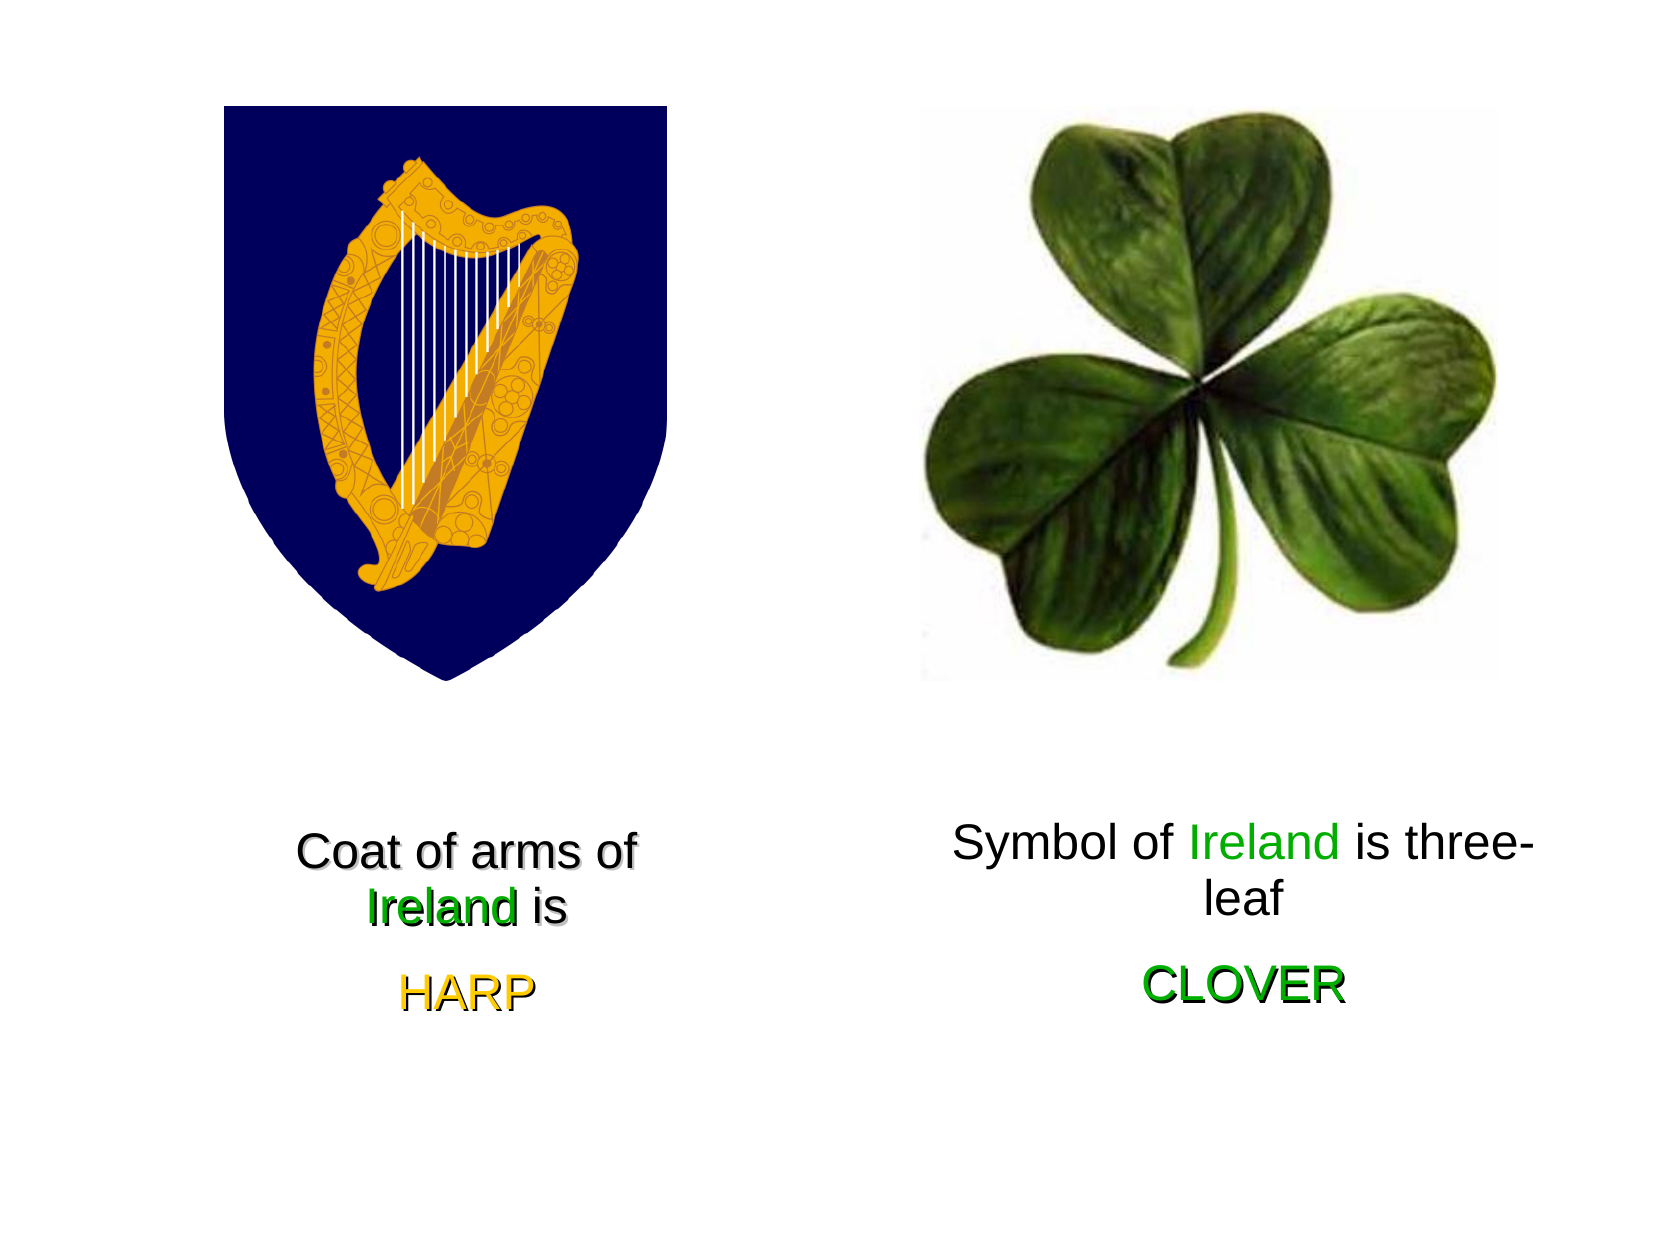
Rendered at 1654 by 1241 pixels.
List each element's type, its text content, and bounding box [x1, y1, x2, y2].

list Symbol of Ireland is three-leaf CLOVER [845, 717, 1572, 1109]
list Coat of arms of Ireland is HARP [153, 720, 709, 1123]
picture [919, 106, 1498, 681]
picture [224, 106, 667, 681]
